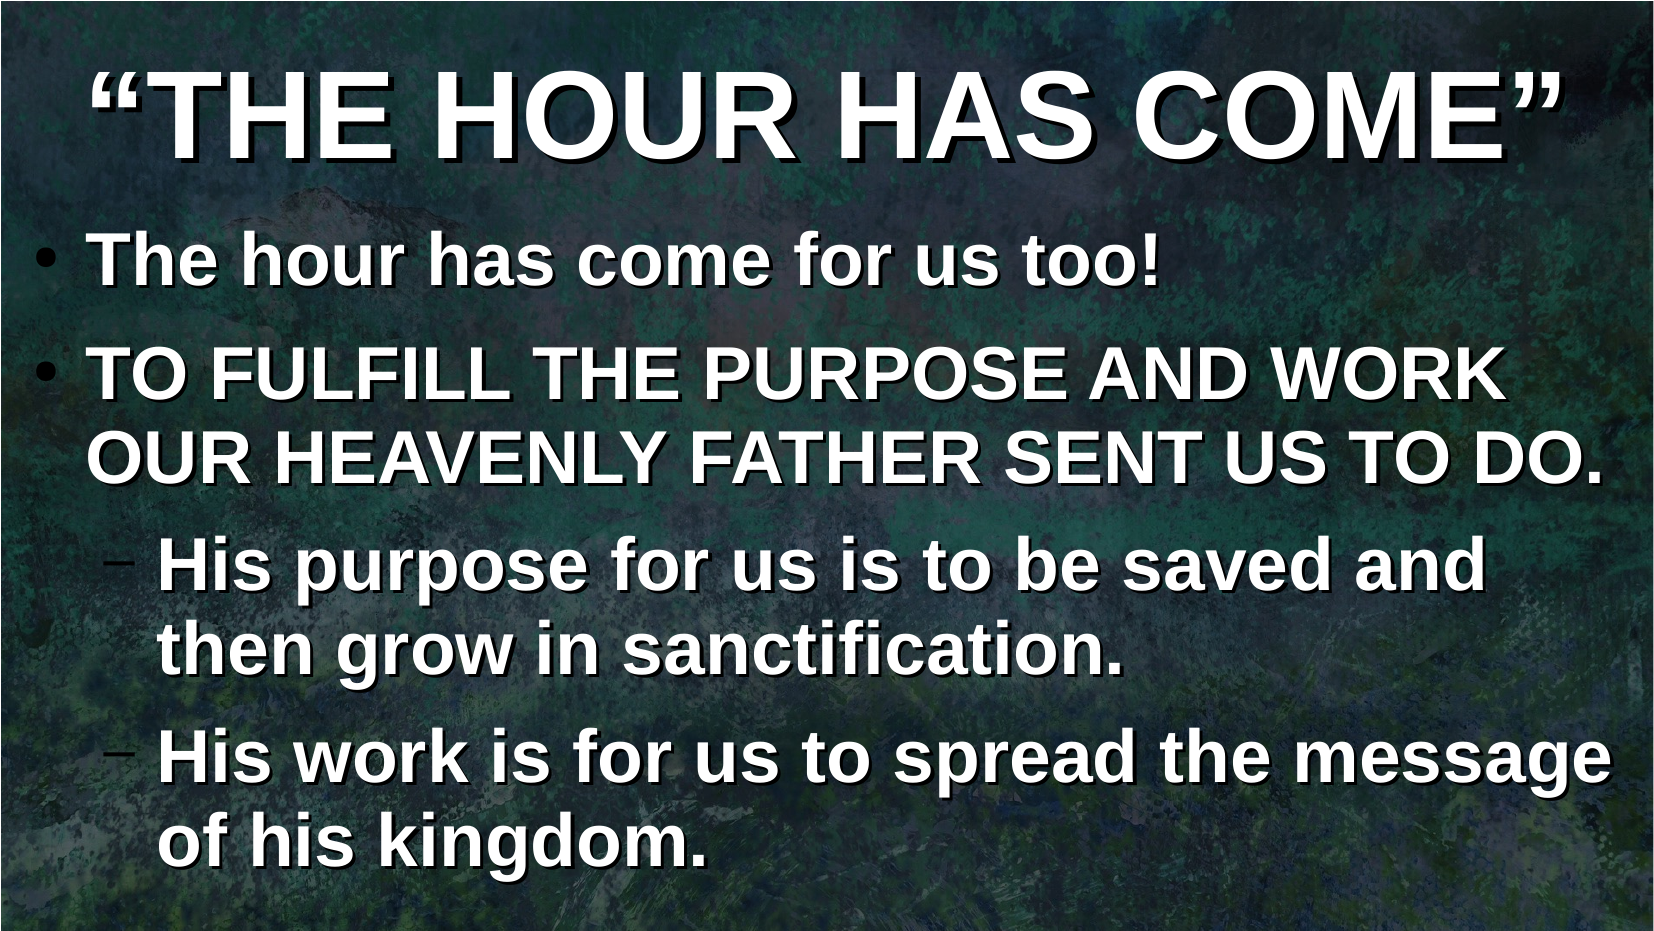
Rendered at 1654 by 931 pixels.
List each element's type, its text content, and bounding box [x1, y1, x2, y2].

title “THE HOUR HAS COME” [82, 37, 1571, 193]
picture [1, 1, 1654, 931]
list The hour has come for us too! TO FULFILL THE PURPOSE AND WORK OUR HEAVENLY FATHER SENT US TO DO. His purpose for us is to be saved and then grow in sanctification. His work is for us to spread the message of his kingdom. [15, 217, 1651, 916]
